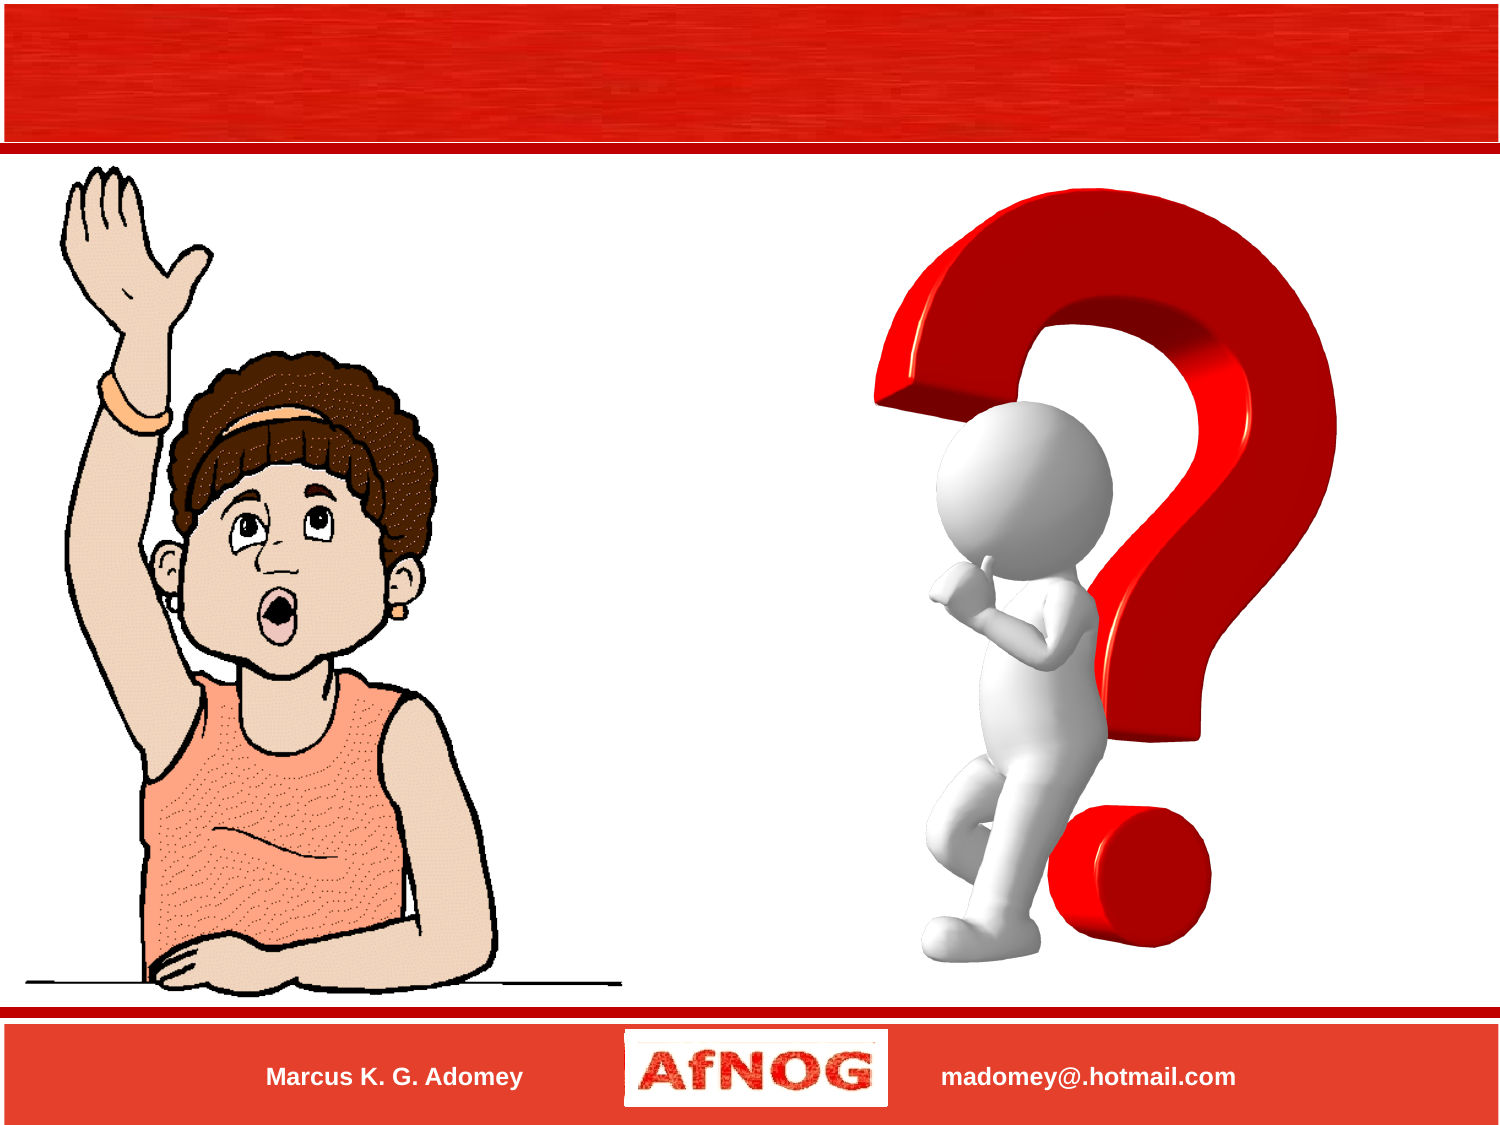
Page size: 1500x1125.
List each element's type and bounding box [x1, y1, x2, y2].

picture [24, 162, 625, 1001]
picture [687, 174, 1476, 976]
